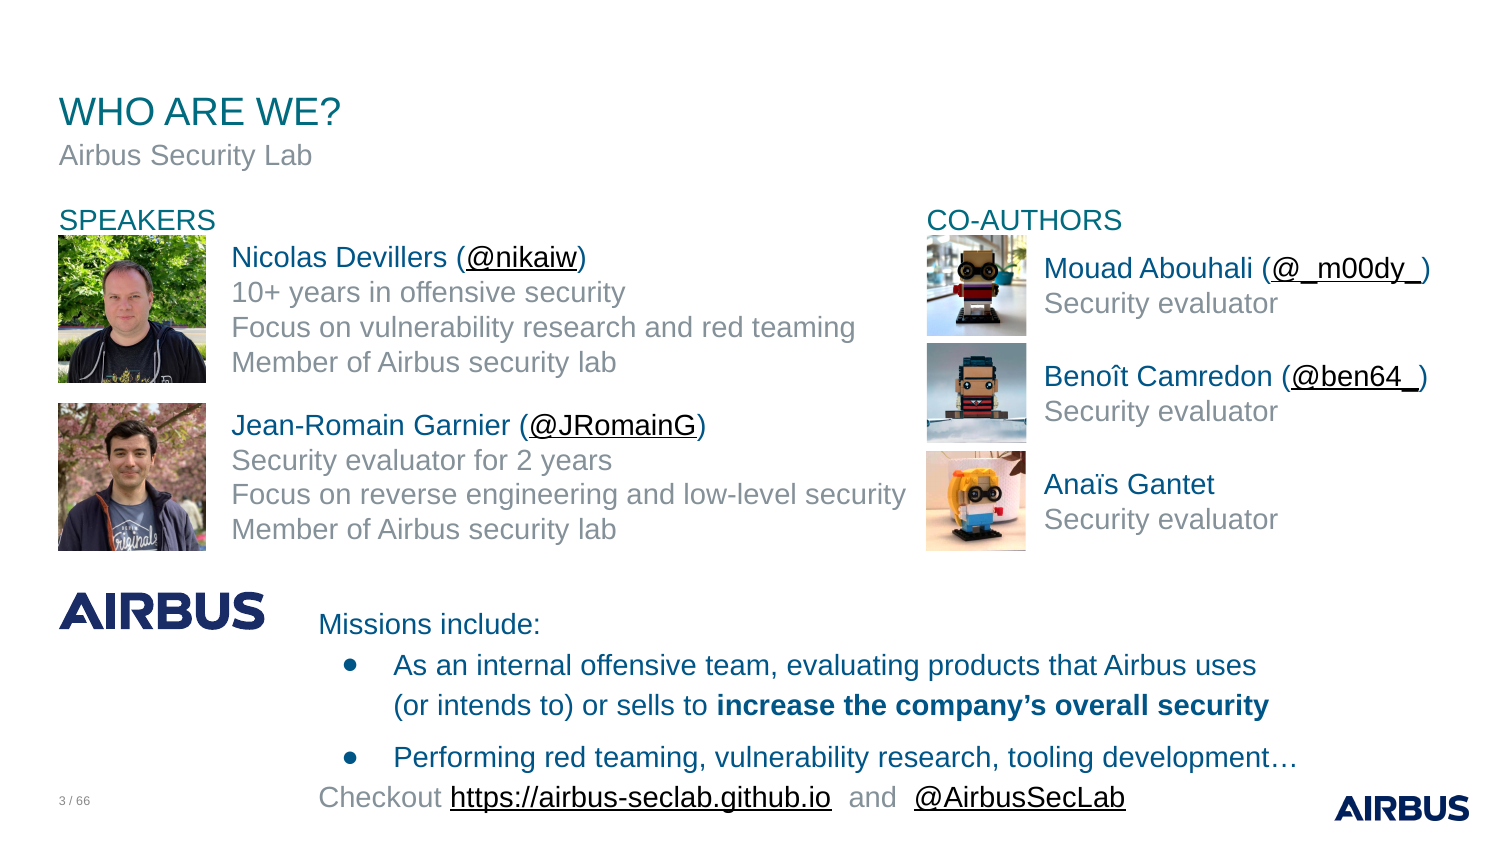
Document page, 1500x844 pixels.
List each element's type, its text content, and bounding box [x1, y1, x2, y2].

text_box [106, 593, 115, 629]
picture [1441, 795, 1469, 821]
text_box CO-AUTHORS [926, 185, 1466, 236]
text_box [195, 592, 230, 630]
text_box [157, 592, 192, 630]
picture [926, 235, 1027, 336]
picture [58, 403, 206, 551]
text_box Nicolas Devillers (@nikaiw) 10+ years in offensive security Focus on vulnerability research and red teaming Member of Airbus security lab [216, 236, 923, 390]
text_box Jean-Romain Garnier (@JRomainG) Security evaluator for 2 years Focus on reverse engineering and low-level security Member of Airbus security lab [216, 390, 923, 561]
title WHO ARE WE? Airbus Security Lab [58, 80, 1441, 185]
text_box Anaïs Gantet Security evaluator [1028, 450, 1456, 551]
picture [926, 451, 1026, 551]
text_box [120, 592, 154, 630]
text_box Benoît Camredon (@ben64_) Security evaluator [1028, 342, 1456, 443]
text_box [58, 592, 104, 630]
text_box Mouad Abouhali (@_m00dy_) Security evaluator [1028, 236, 1456, 335]
text_box [232, 591, 265, 630]
text_box SPEAKERS [58, 185, 926, 236]
text_box Missions include: As an internal offensive team, evaluating products that Airbus uses (or intends to) or sells to increase the company’s overall security Performing red teaming, vulnerability research, tooling development… Checkout https://airbus-seclab.github.io and @AirbusSecLab [303, 585, 1441, 829]
picture [926, 343, 1027, 443]
picture [58, 236, 206, 383]
